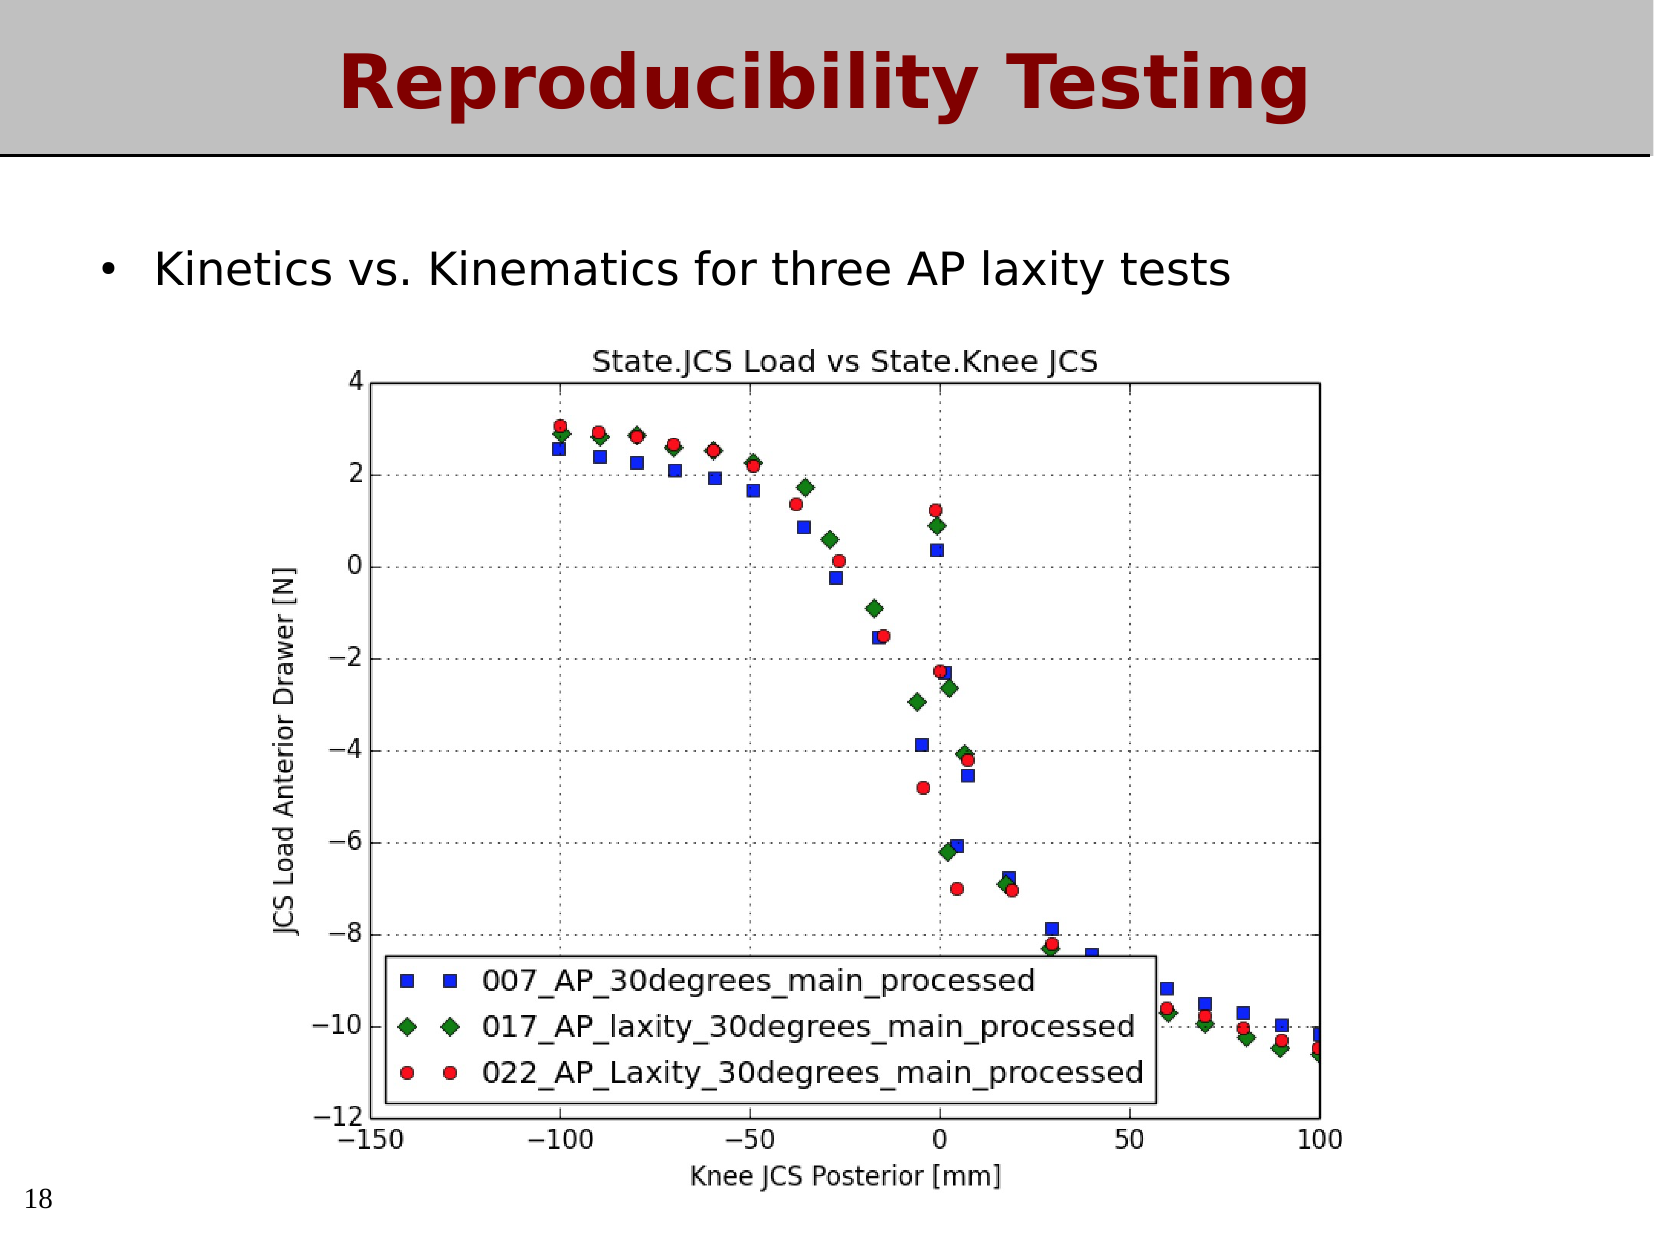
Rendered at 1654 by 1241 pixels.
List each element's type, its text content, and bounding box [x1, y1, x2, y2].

list Kinetics vs. Kinematics for three AP laxity tests [82, 242, 1571, 963]
picture [233, 304, 1420, 1205]
text_box [0, 0, 1654, 156]
text_box Reproducibility Testing [0, 31, 1651, 134]
